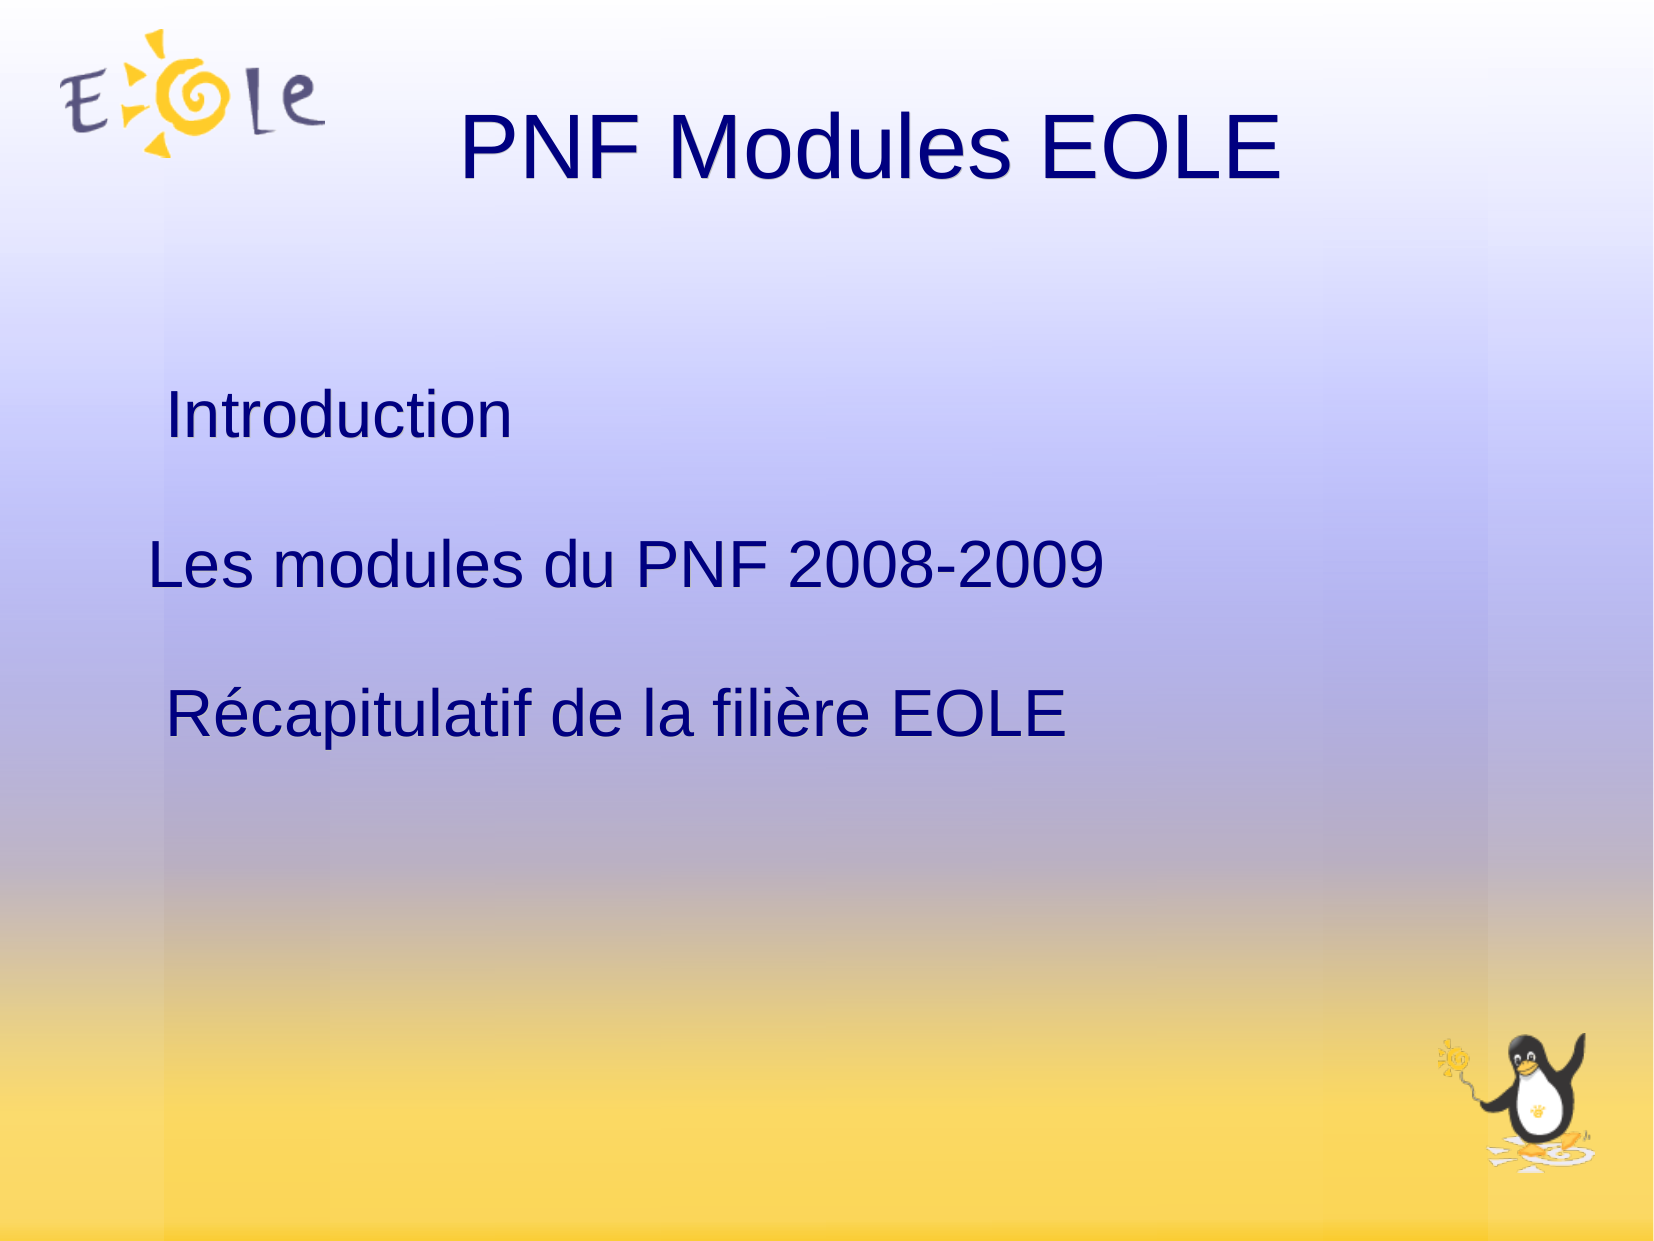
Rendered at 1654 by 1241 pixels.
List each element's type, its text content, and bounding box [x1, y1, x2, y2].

text_box Introduction Les modules du PNF 2008-2009 Récapitulatif de la filière EOLE [113, 295, 1595, 1128]
text_box PNF Modules EOLE [443, 88, 1300, 309]
picture [0, 0, 1654, 1241]
